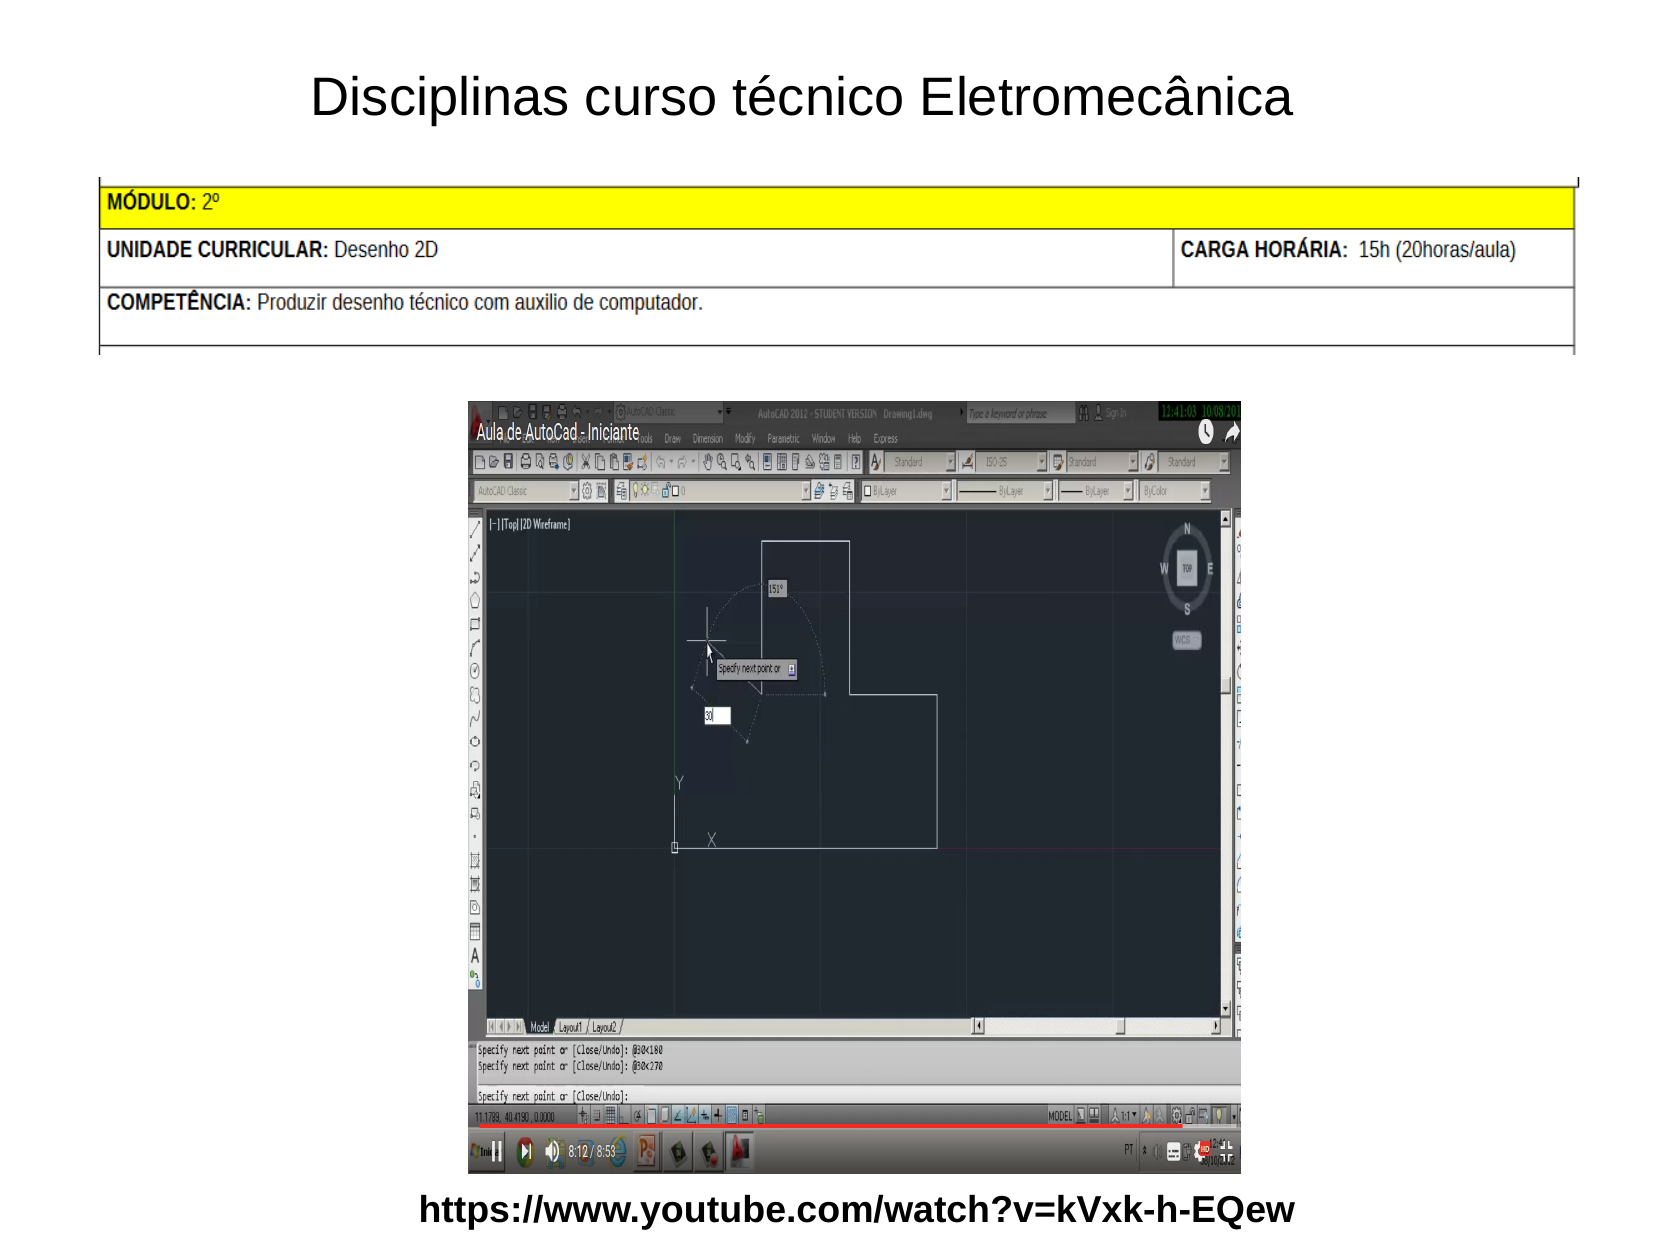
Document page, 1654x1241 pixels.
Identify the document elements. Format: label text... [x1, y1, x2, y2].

text_box https://www.youtube.com/watch?v=kVxk-h-EQew [403, 1181, 1312, 1238]
text_box Disciplinas curso técnico Eletromecânica [70, 59, 1536, 135]
picture [94, 177, 1583, 355]
picture [468, 401, 1241, 1174]
